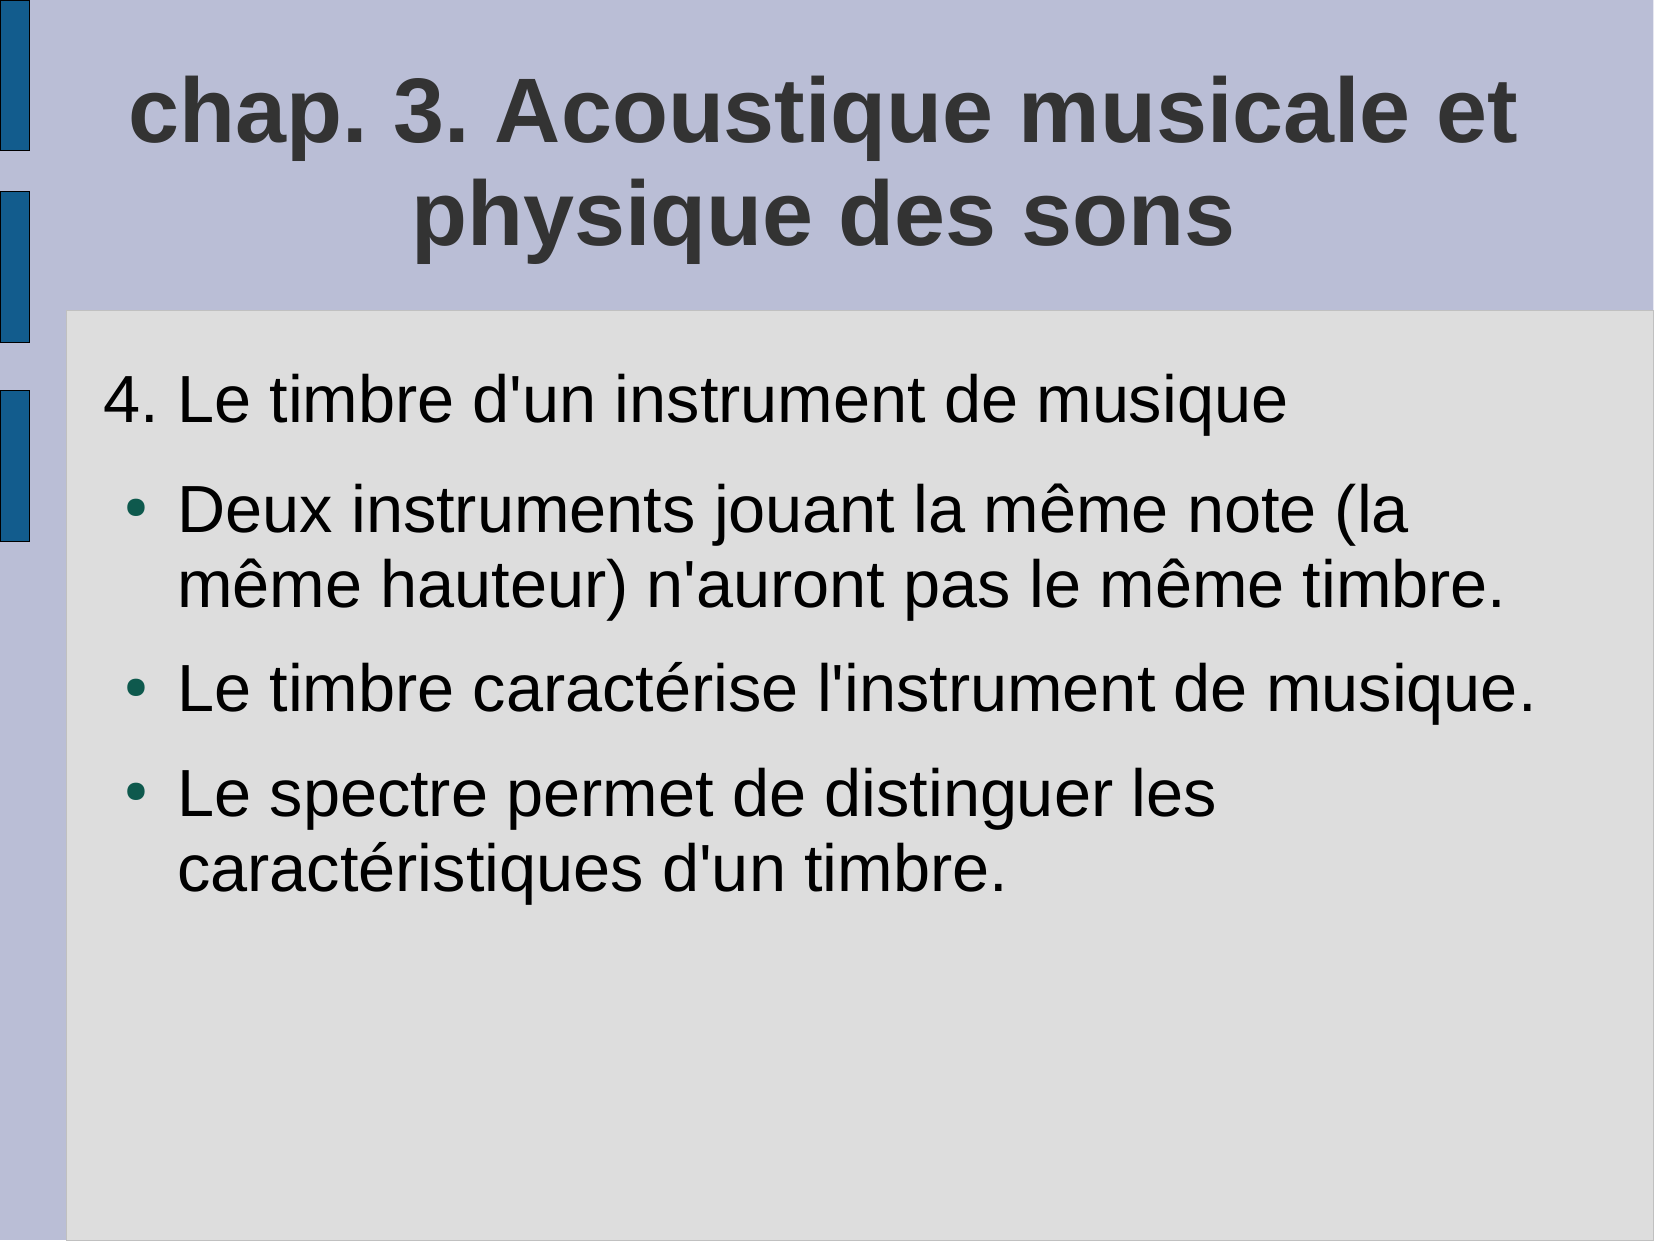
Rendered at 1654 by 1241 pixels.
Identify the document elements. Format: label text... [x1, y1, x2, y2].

list Deux instruments jouant la même note (la même hauteur) n'auront pas le même timbre. Le timbre caractérise l'instrument de musique. Le spectre permet de distinguer les caractéristiques d'un timbre. [106, 472, 1595, 905]
title chap. 3. Acoustique musicale et physique des sons [118, 58, 1531, 266]
text_box 4. Le timbre d'un instrument de musique [88, 354, 1565, 444]
